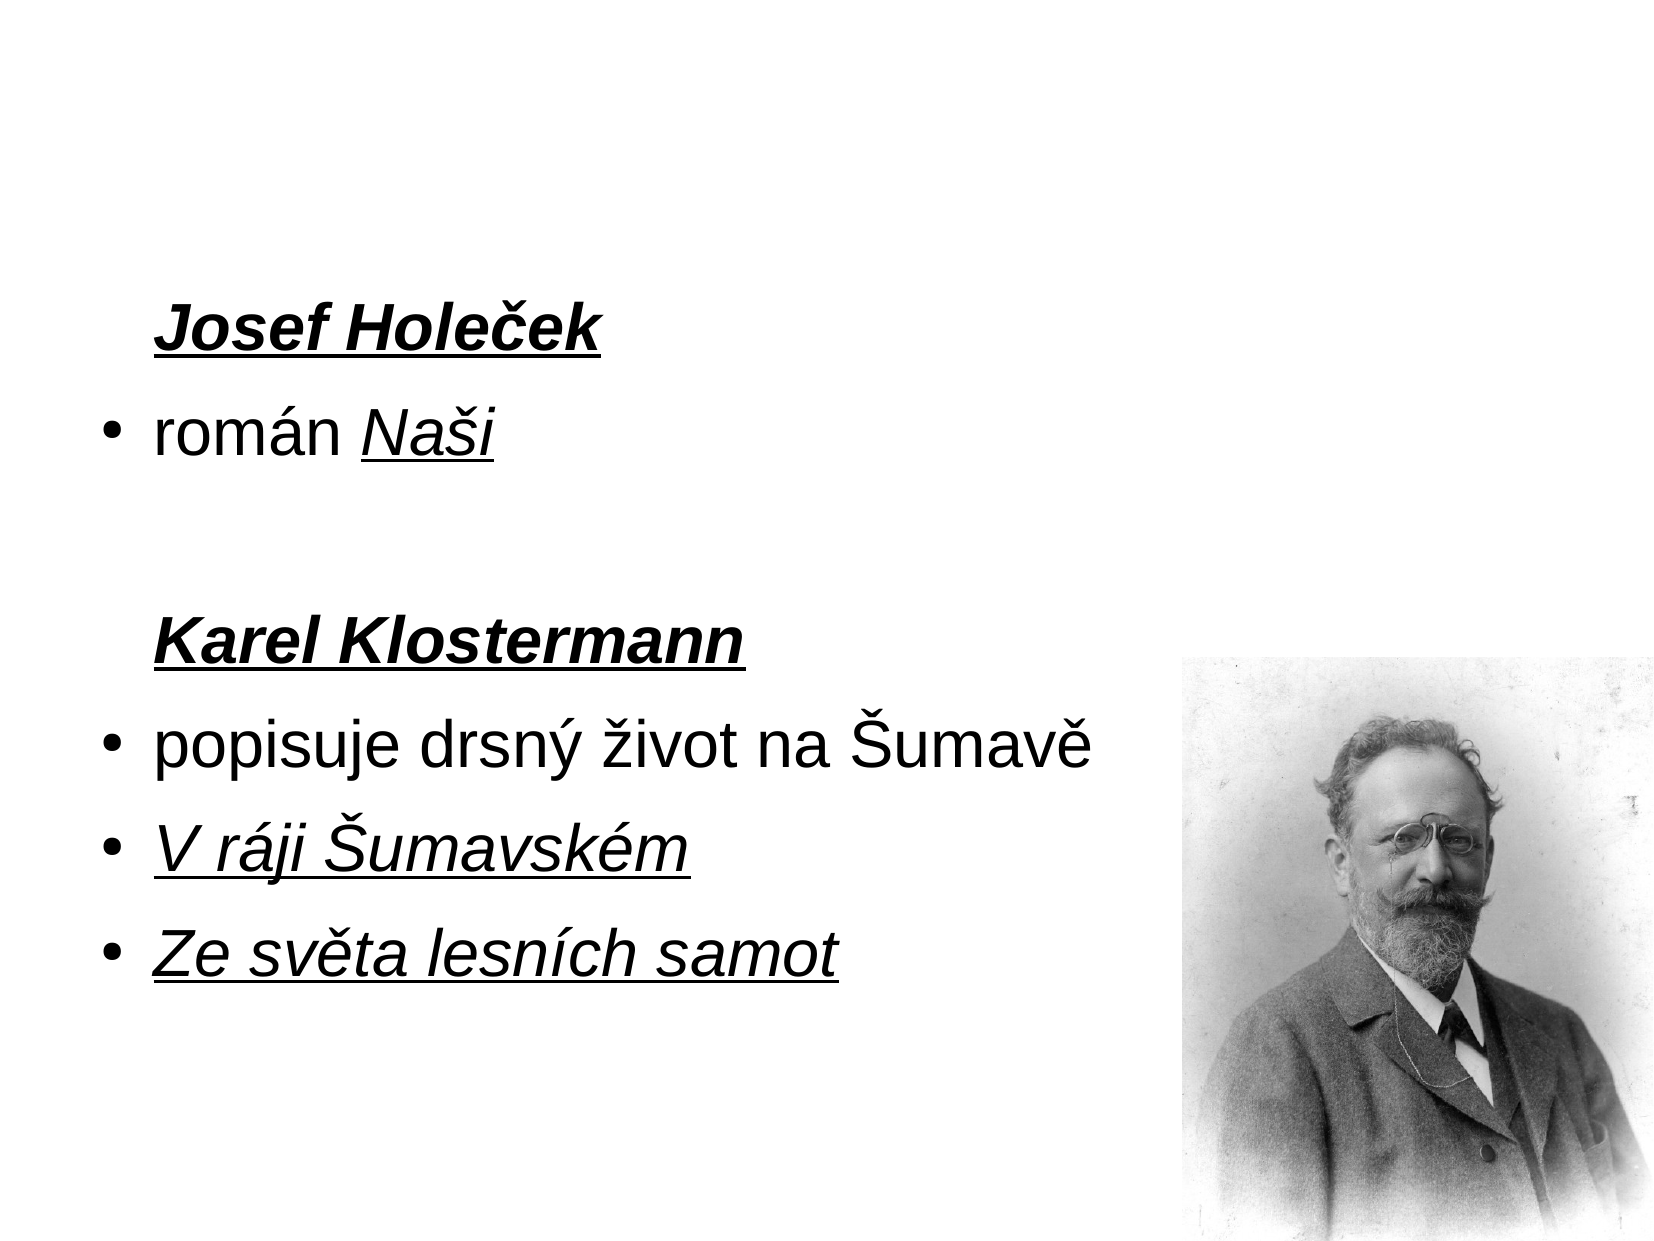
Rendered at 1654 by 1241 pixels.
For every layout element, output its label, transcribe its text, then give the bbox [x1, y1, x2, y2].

picture [1182, 657, 1654, 1241]
list Josef Holeček román Naši Karel Klostermann popisuje drsný život na Šumavě V ráji Šumavském Ze světa lesních samot [82, 290, 1571, 1109]
